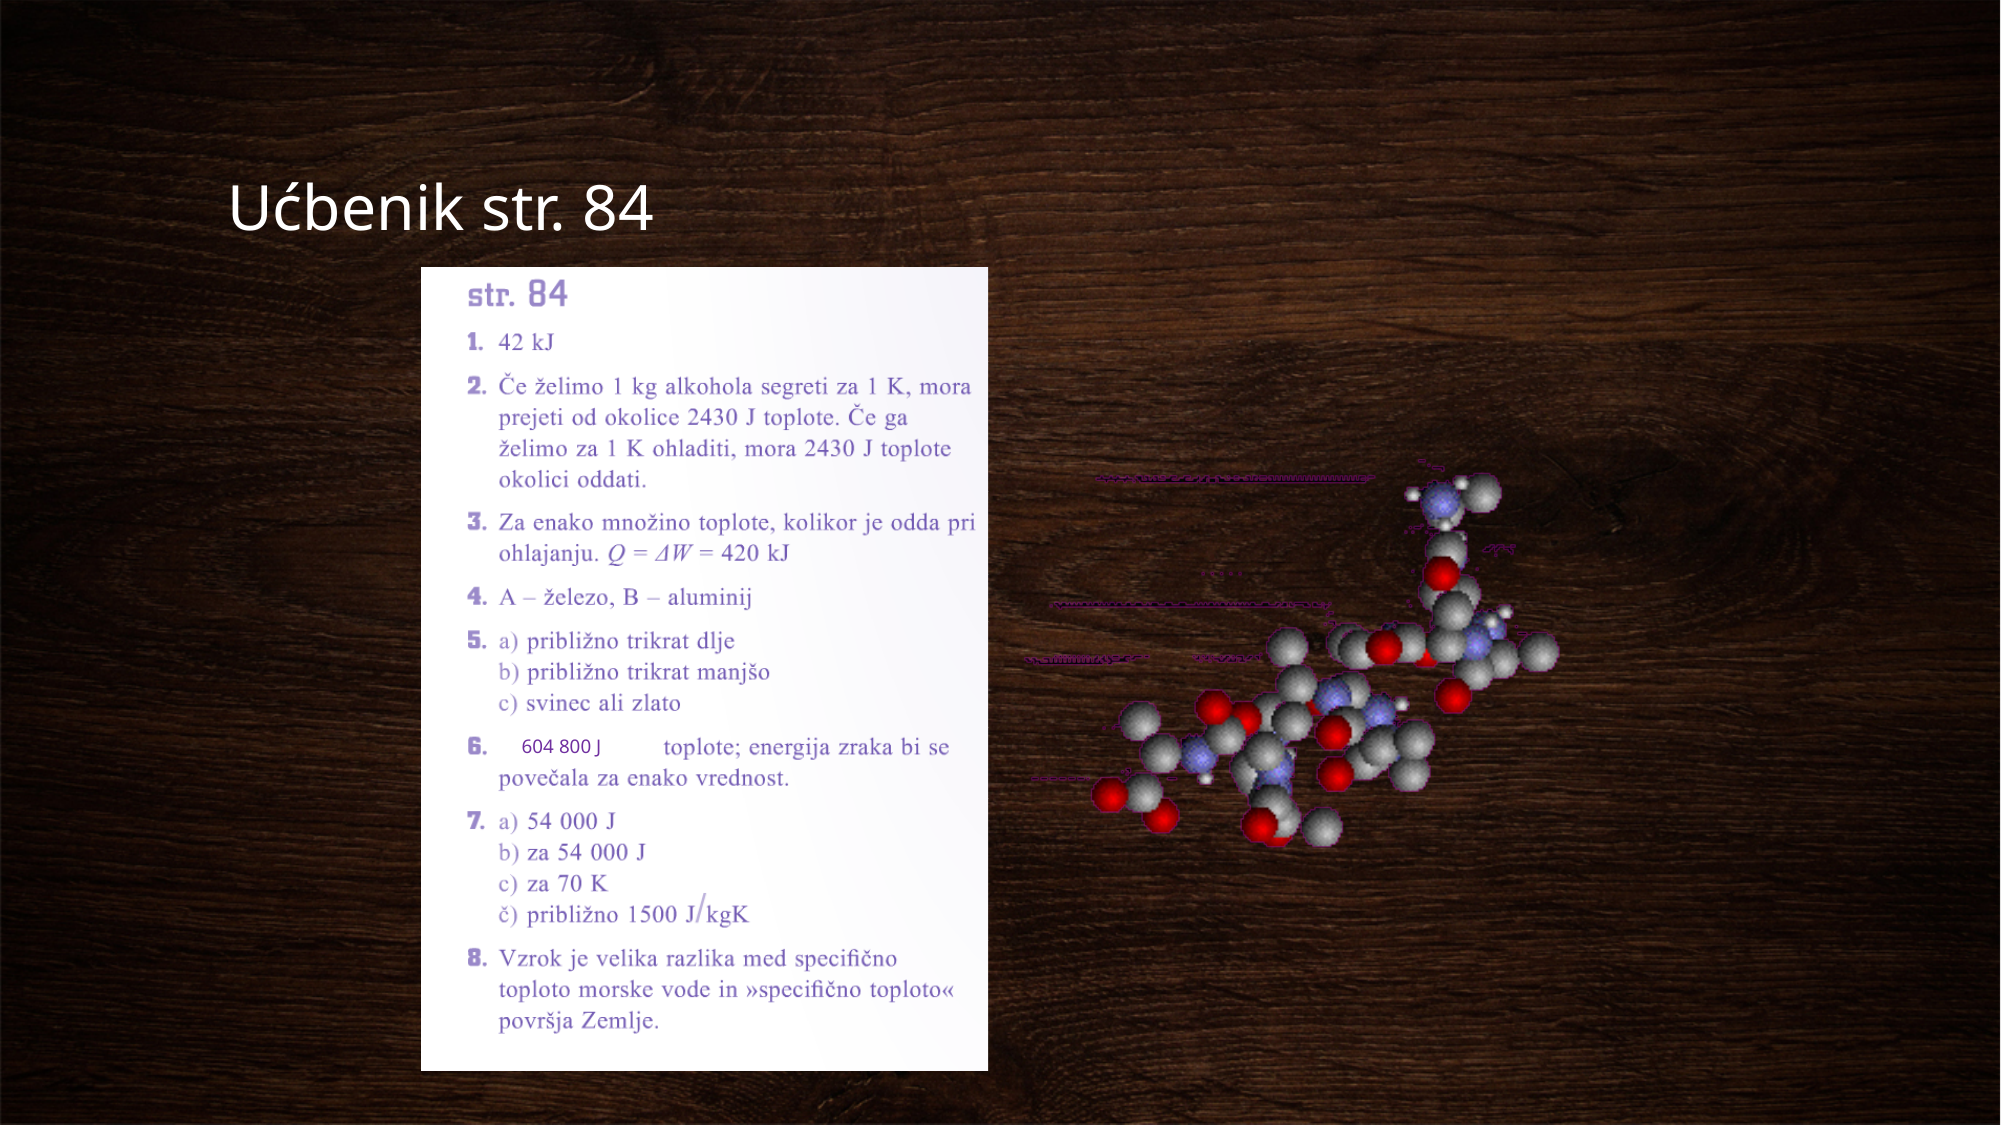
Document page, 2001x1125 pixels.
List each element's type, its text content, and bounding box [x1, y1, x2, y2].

title Ućbenik str. 84 [212, 62, 1788, 250]
picture [0, 0, 2001, 1125]
text_box 604 800 J [491, 727, 658, 766]
